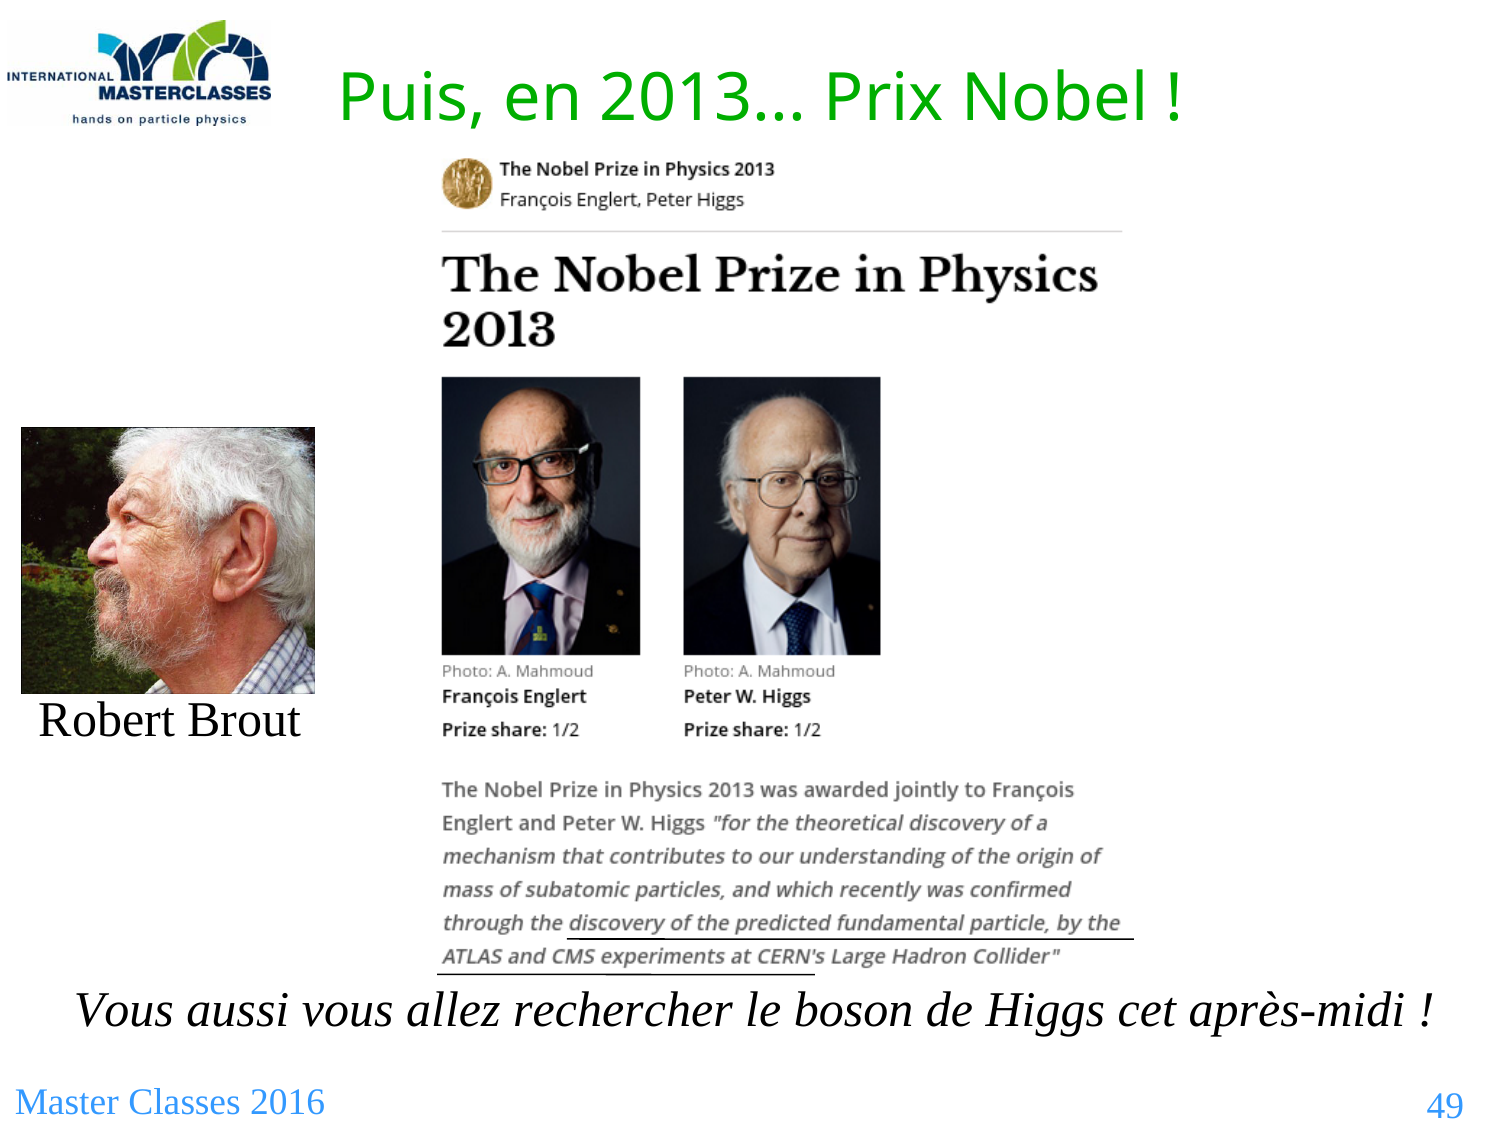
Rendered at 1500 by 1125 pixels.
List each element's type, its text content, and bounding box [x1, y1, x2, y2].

text_box Robert Brout [24, 679, 317, 754]
picture [429, 144, 1134, 987]
title Puis, en 2013... Prix Nobel ! [259, 0, 1263, 188]
picture [2, 10, 259, 130]
text_box Vous aussi vous allez rechercher le boson de Higgs cet après-midi ! [59, 969, 1500, 1080]
picture [21, 427, 315, 694]
